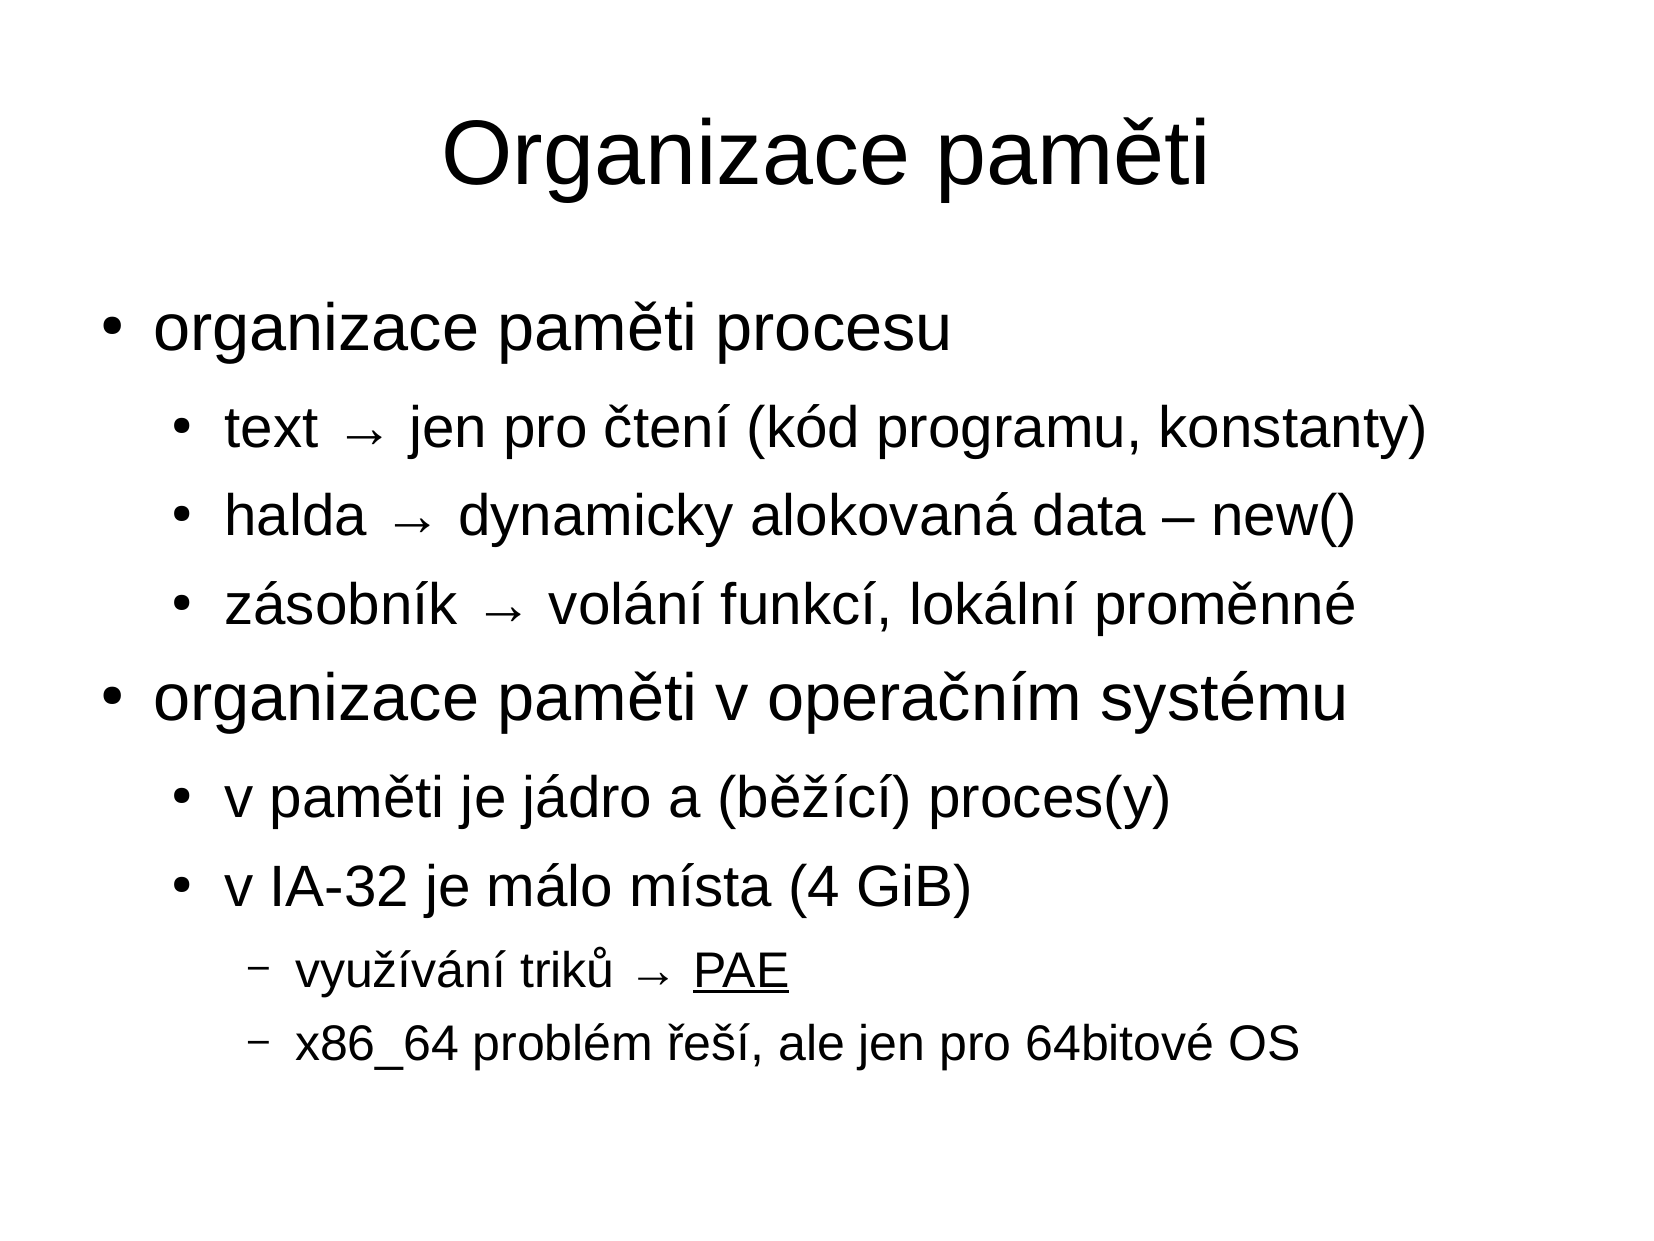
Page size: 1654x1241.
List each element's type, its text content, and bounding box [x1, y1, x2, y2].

list organizace paměti procesu text → jen pro čtení (kód programu, konstanty) halda → dynamicky alokovaná data – new() zásobník → volání funkcí, lokální proměnné organizace paměti v operačním systému v paměti je jádro a (běžící) proces(y) v IA-32 je málo místa (4 GiB) využívání triků → PAE x86_64 problém řeší, ale jen pro 64bitové OS [82, 290, 1571, 1094]
title Organizace paměti [82, 56, 1571, 250]
